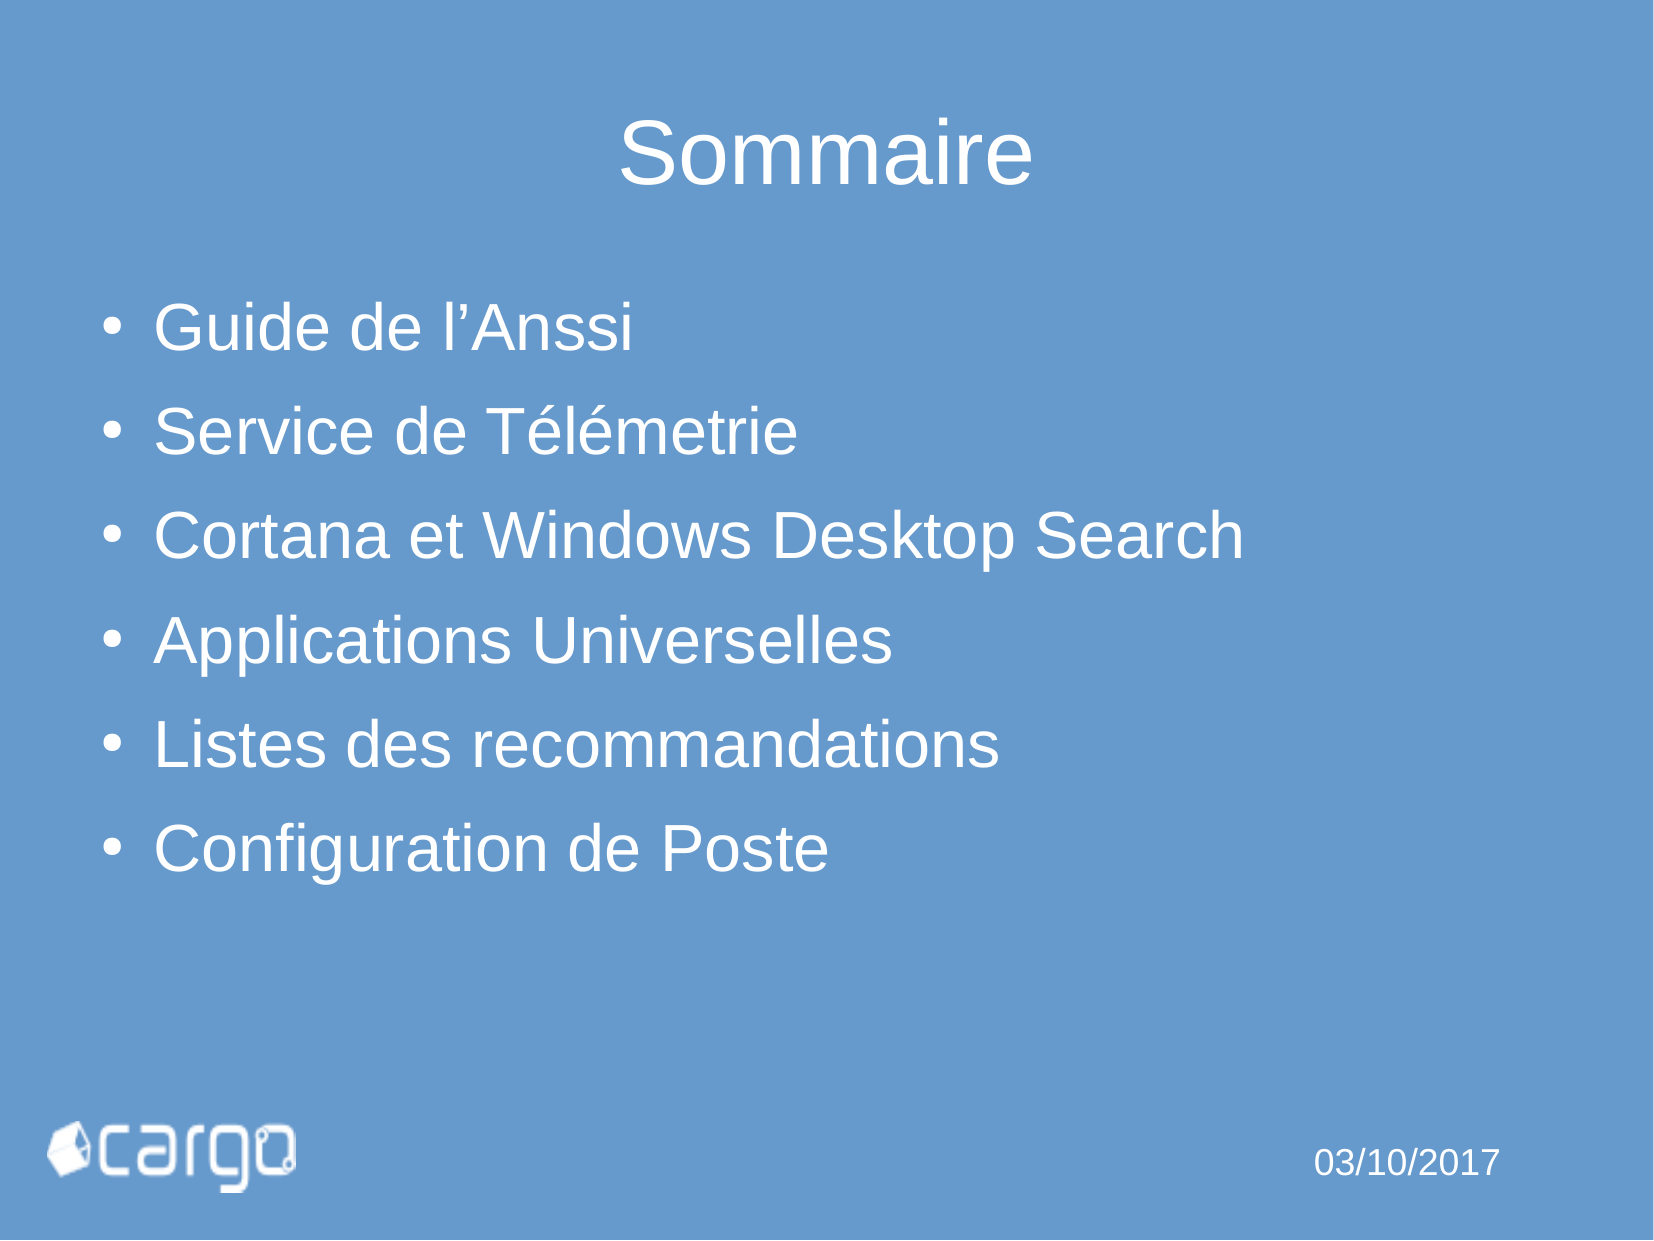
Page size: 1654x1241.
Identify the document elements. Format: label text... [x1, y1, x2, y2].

text_box 03/10/2017 [1299, 1133, 1548, 1191]
list Guide de l’Anssi Service de Télémetrie Cortana et Windows Desktop Search Applications Universelles Listes des recommandations Configuration de Poste [82, 290, 1571, 1010]
title Sommaire [82, 49, 1571, 257]
picture [47, 1121, 296, 1193]
